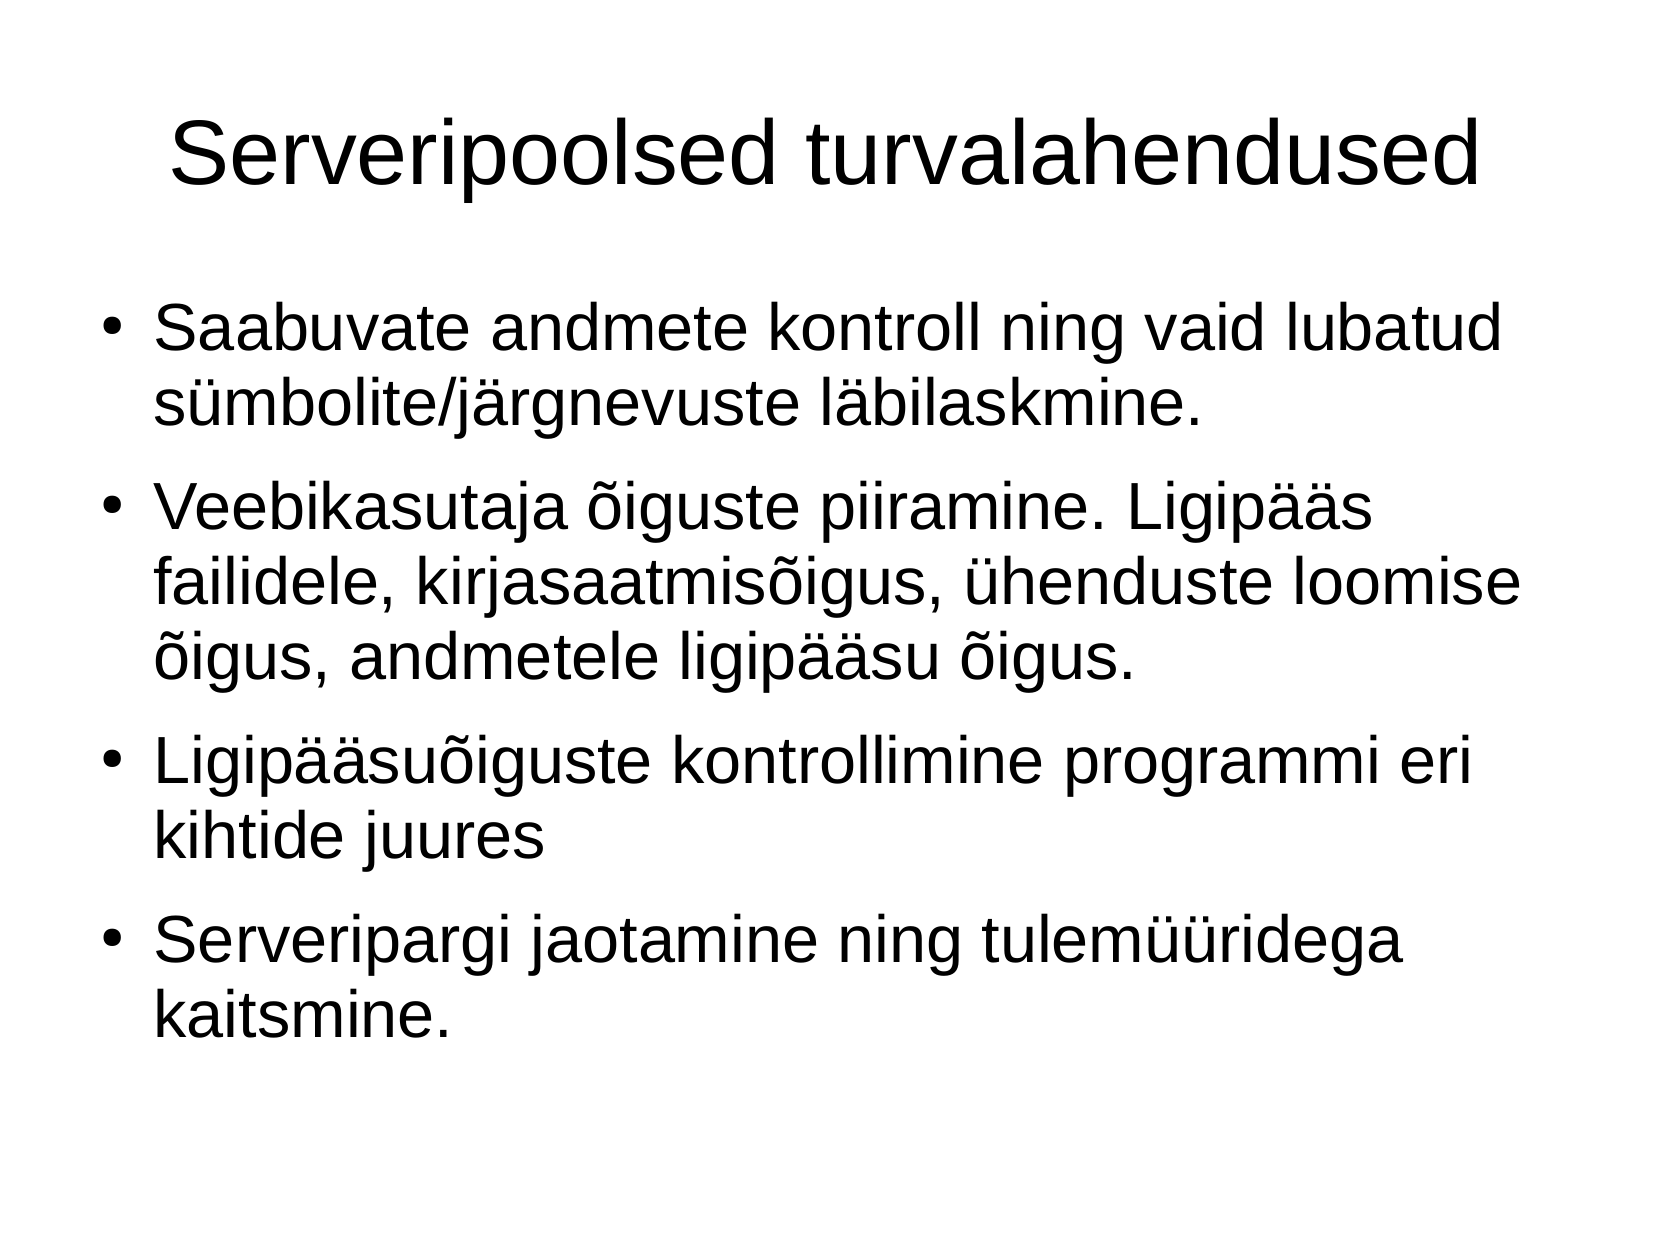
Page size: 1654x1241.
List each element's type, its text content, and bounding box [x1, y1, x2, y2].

list Saabuvate andmete kontroll ning vaid lubatud sümbolite/järgnevuste läbilaskmine. Veebikasutaja õiguste piiramine. Ligipääs failidele, kirjasaatmisõigus, ühenduste loomise õigus, andmetele ligipääsu õigus. Ligipääsuõiguste kontrollimine programmi eri kihtide juures Serveripargi jaotamine ning tulemüüridega kaitsmine. [82, 290, 1571, 1094]
title Serveripoolsed turvalahendused [82, 56, 1571, 250]
